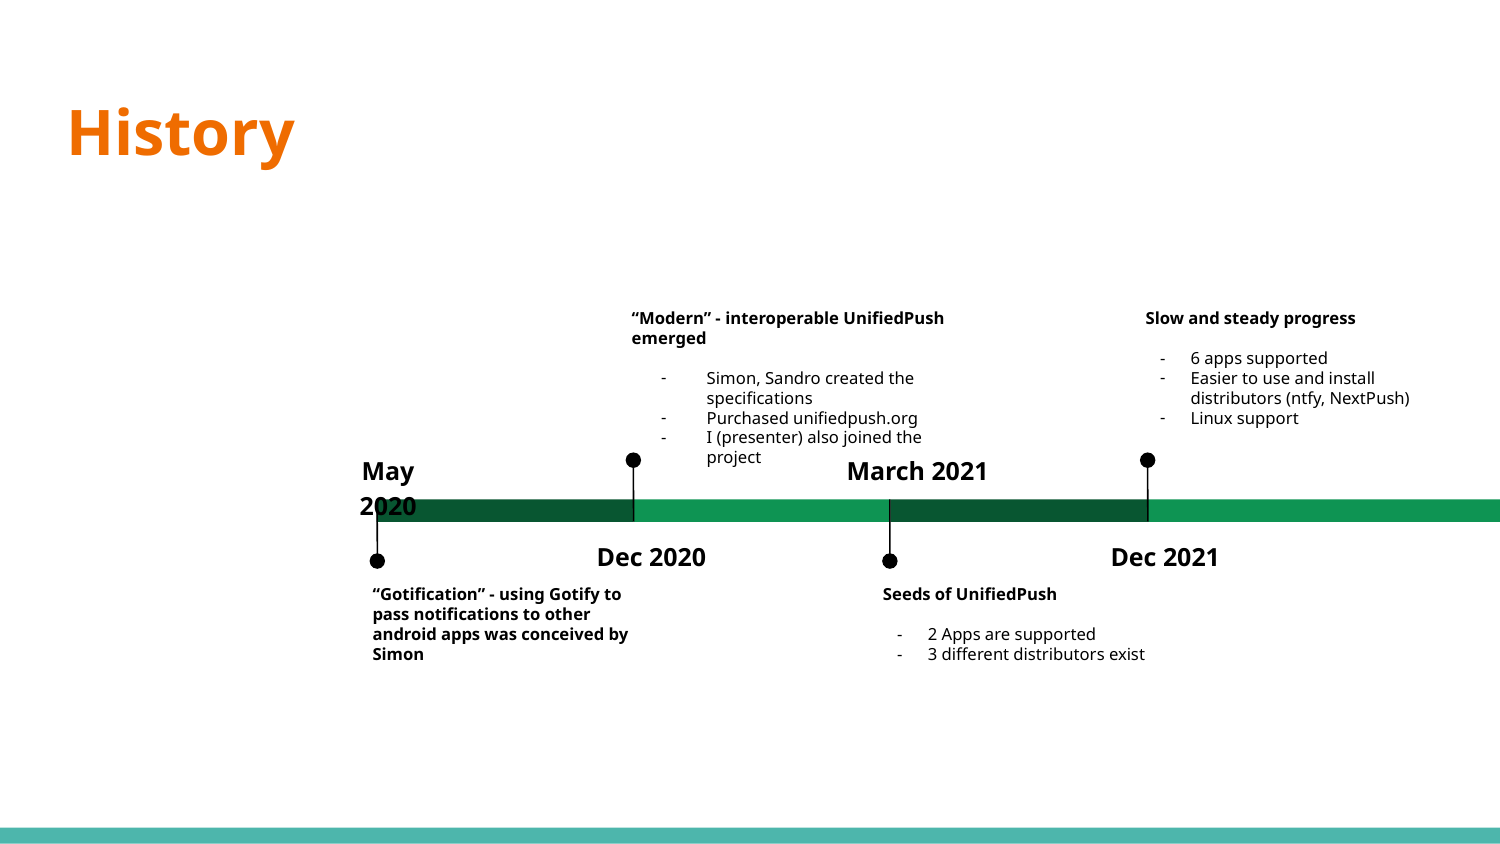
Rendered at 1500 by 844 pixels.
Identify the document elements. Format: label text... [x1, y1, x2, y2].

text_box [369, 553, 386, 569]
text_box [882, 553, 898, 568]
text_box Seeds of UnifiedPush 2 Apps are supported 3 different distributors exist [867, 568, 1167, 728]
text_box Dec 2020 [578, 522, 725, 585]
text_box Dec 2021 [1085, 522, 1246, 585]
text_box [1149, 499, 1500, 522]
text_box [891, 499, 1147, 522]
text_box [625, 452, 642, 468]
title History [51, 72, 1449, 189]
text_box “Modern” - interoperable UnifiedPush emerged Simon, Sandro created the specifications Purchased unifiedpush.org I (presenter) also joined the project [616, 292, 996, 452]
text_box [378, 500, 383, 512]
text_box May 2020 [315, 436, 461, 499]
text_box [1139, 452, 1156, 468]
text_box [378, 499, 632, 522]
text_box Slow and steady progress 6 apps supported Easier to use and install distributors (ntfy, NextPush) Linux support [1130, 292, 1430, 452]
text_box [635, 499, 889, 522]
text_box [407, 500, 412, 512]
text_box “Gotification” - using Gotify to pass notifications to other android apps was conceived by Simon [357, 568, 656, 728]
text_box March 2021 [827, 436, 1008, 499]
